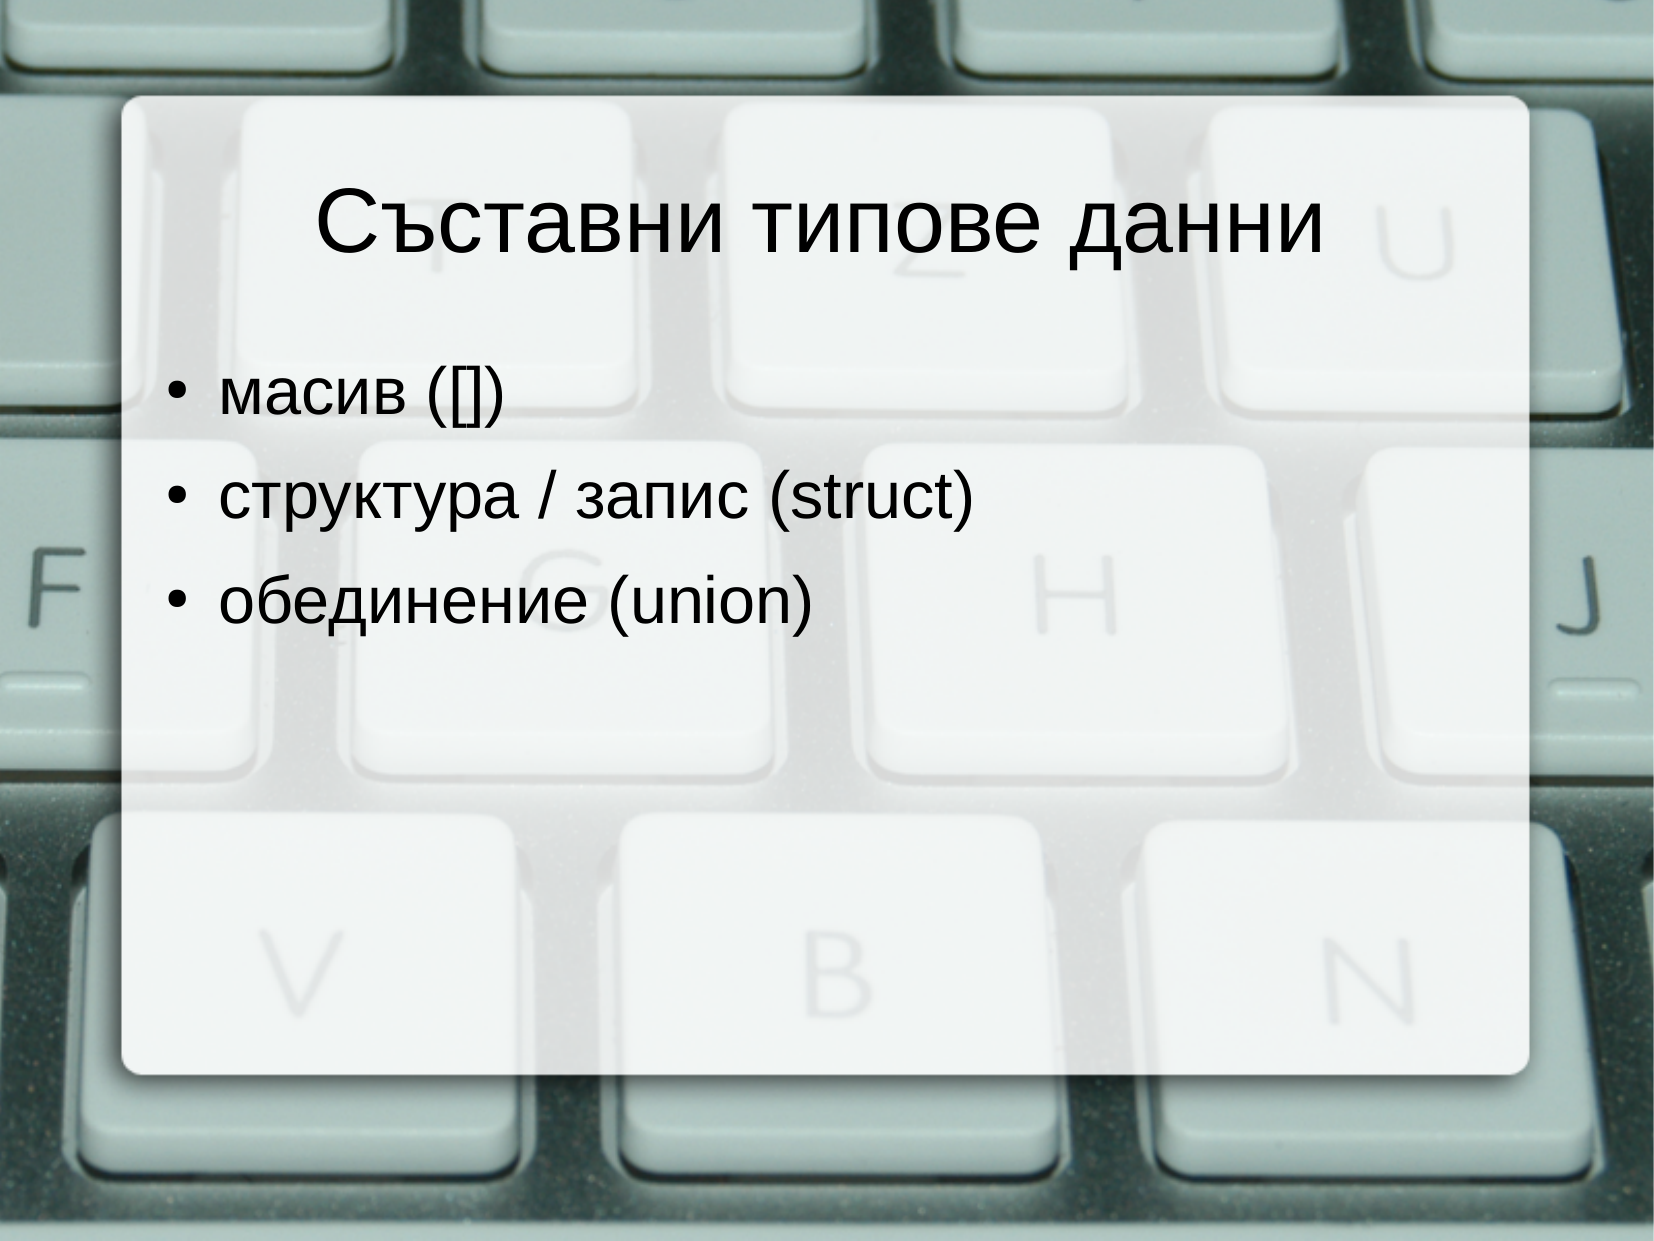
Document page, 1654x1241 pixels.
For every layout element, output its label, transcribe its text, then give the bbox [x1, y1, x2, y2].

title Съставни типове данни [135, 117, 1506, 325]
list масив ([]) структура / запис (struct) обединение (union) [147, 354, 1506, 1074]
picture [0, 0, 1654, 1241]
